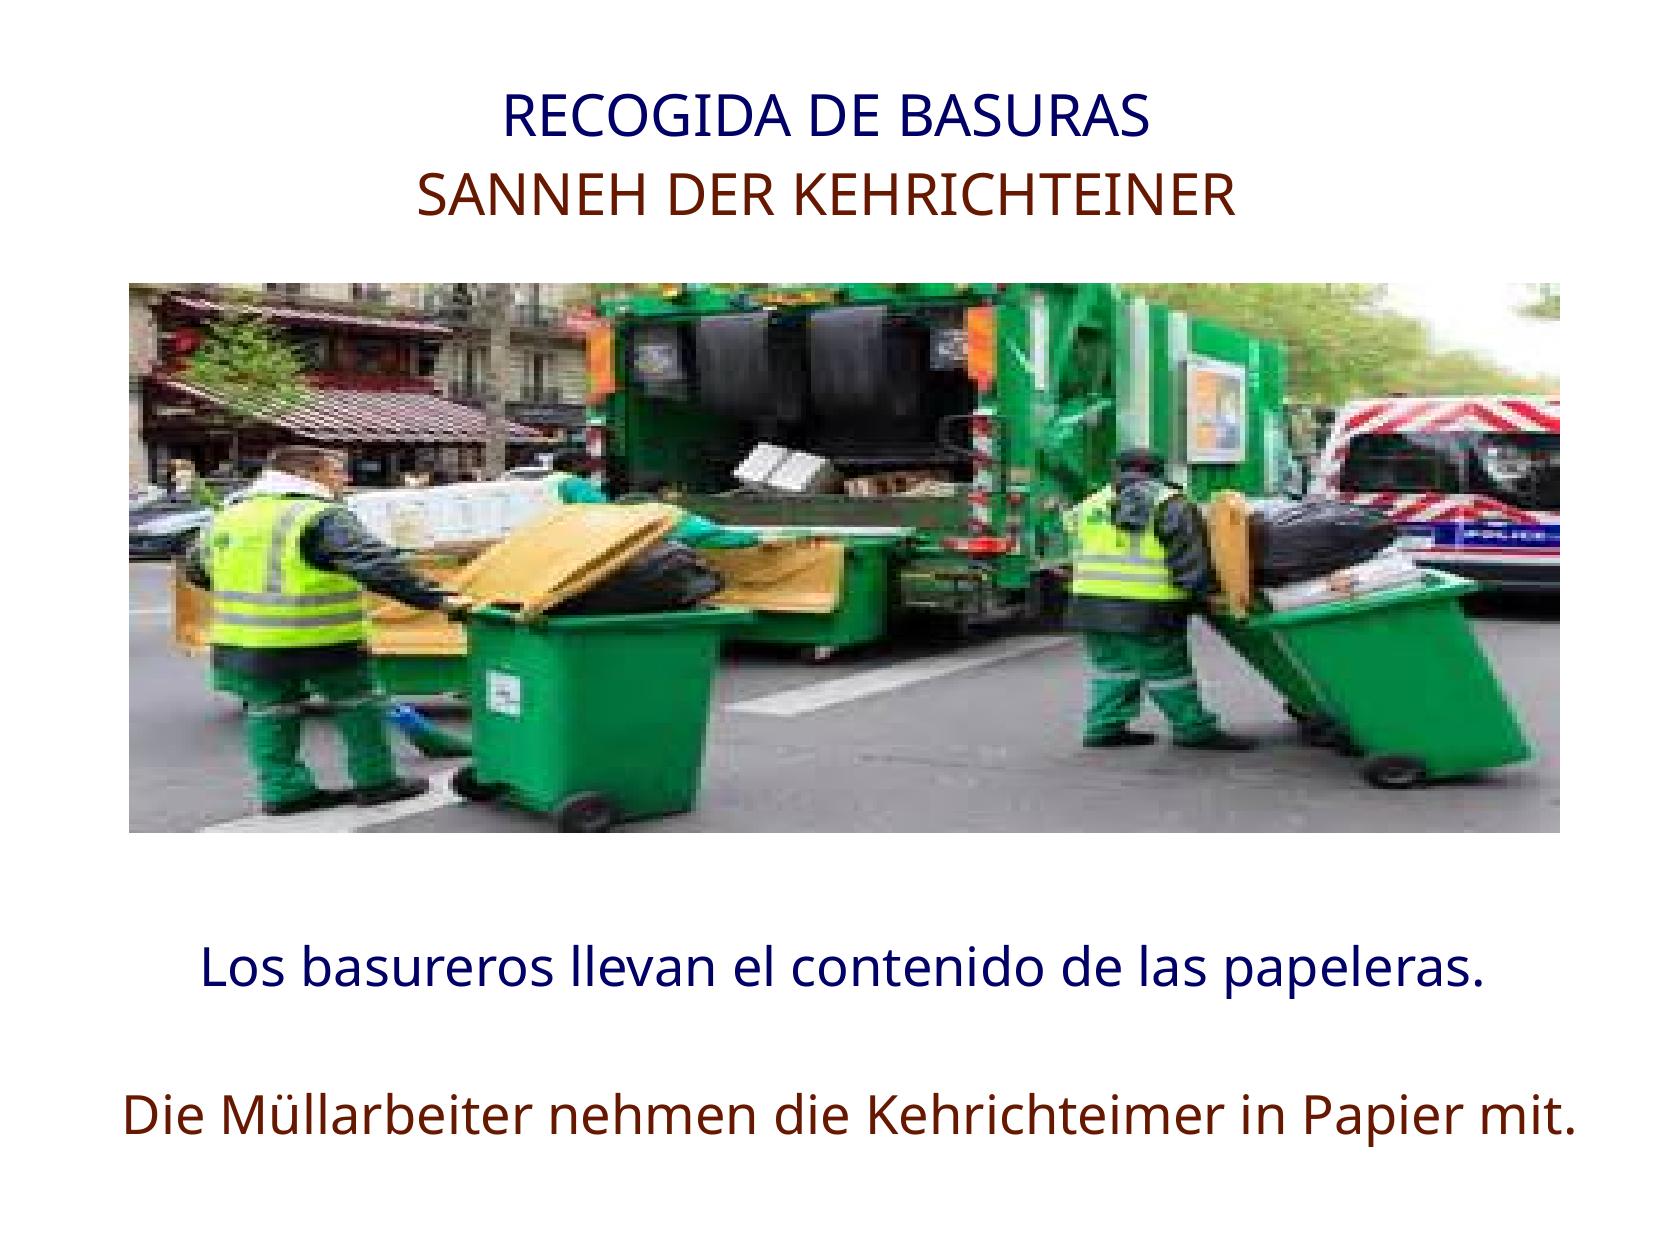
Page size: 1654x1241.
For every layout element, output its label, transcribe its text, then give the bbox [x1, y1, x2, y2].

picture [129, 283, 1560, 833]
title RECOGIDA DE BASURAS SANNEH DER KEHRICHTEINER [82, 49, 1571, 257]
text_box Los basureros llevan el contenido de las papeleras. Die Müllarbeiter nehmen die Kehrichteimer in Papier mit. [106, 921, 1595, 1198]
